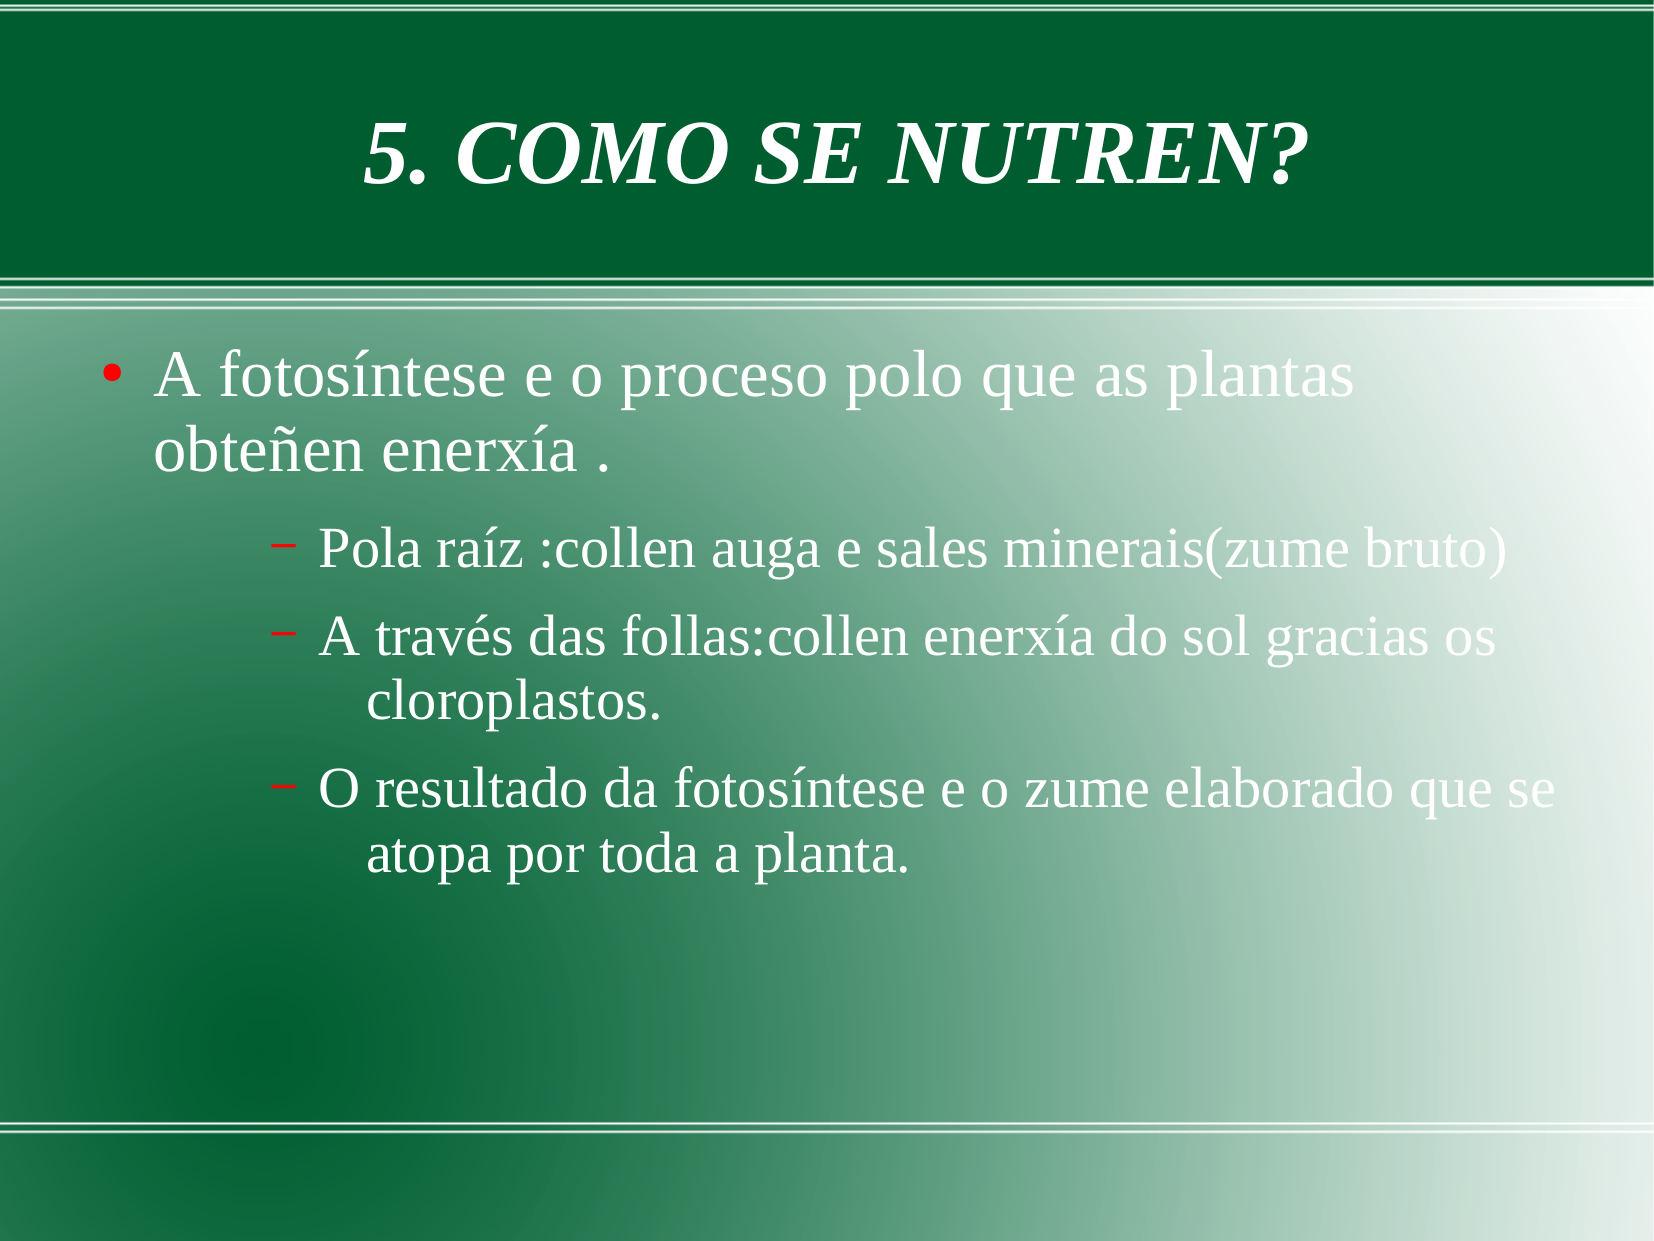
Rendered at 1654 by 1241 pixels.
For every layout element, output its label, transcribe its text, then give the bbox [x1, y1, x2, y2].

picture [0, 0, 1654, 1241]
list A fotosíntese e o proceso polo que as plantas obteñen enerxía . Pola raíz :collen auga e sales minerais(zume bruto) A través das follas:collen enerxía do sol gracias os cloroplastos. O resultado da fotosíntese e o zume elaborado que se atopa por toda a planta. [82, 337, 1571, 1156]
title 5. COMO SE NUTREN? [82, 49, 1571, 257]
